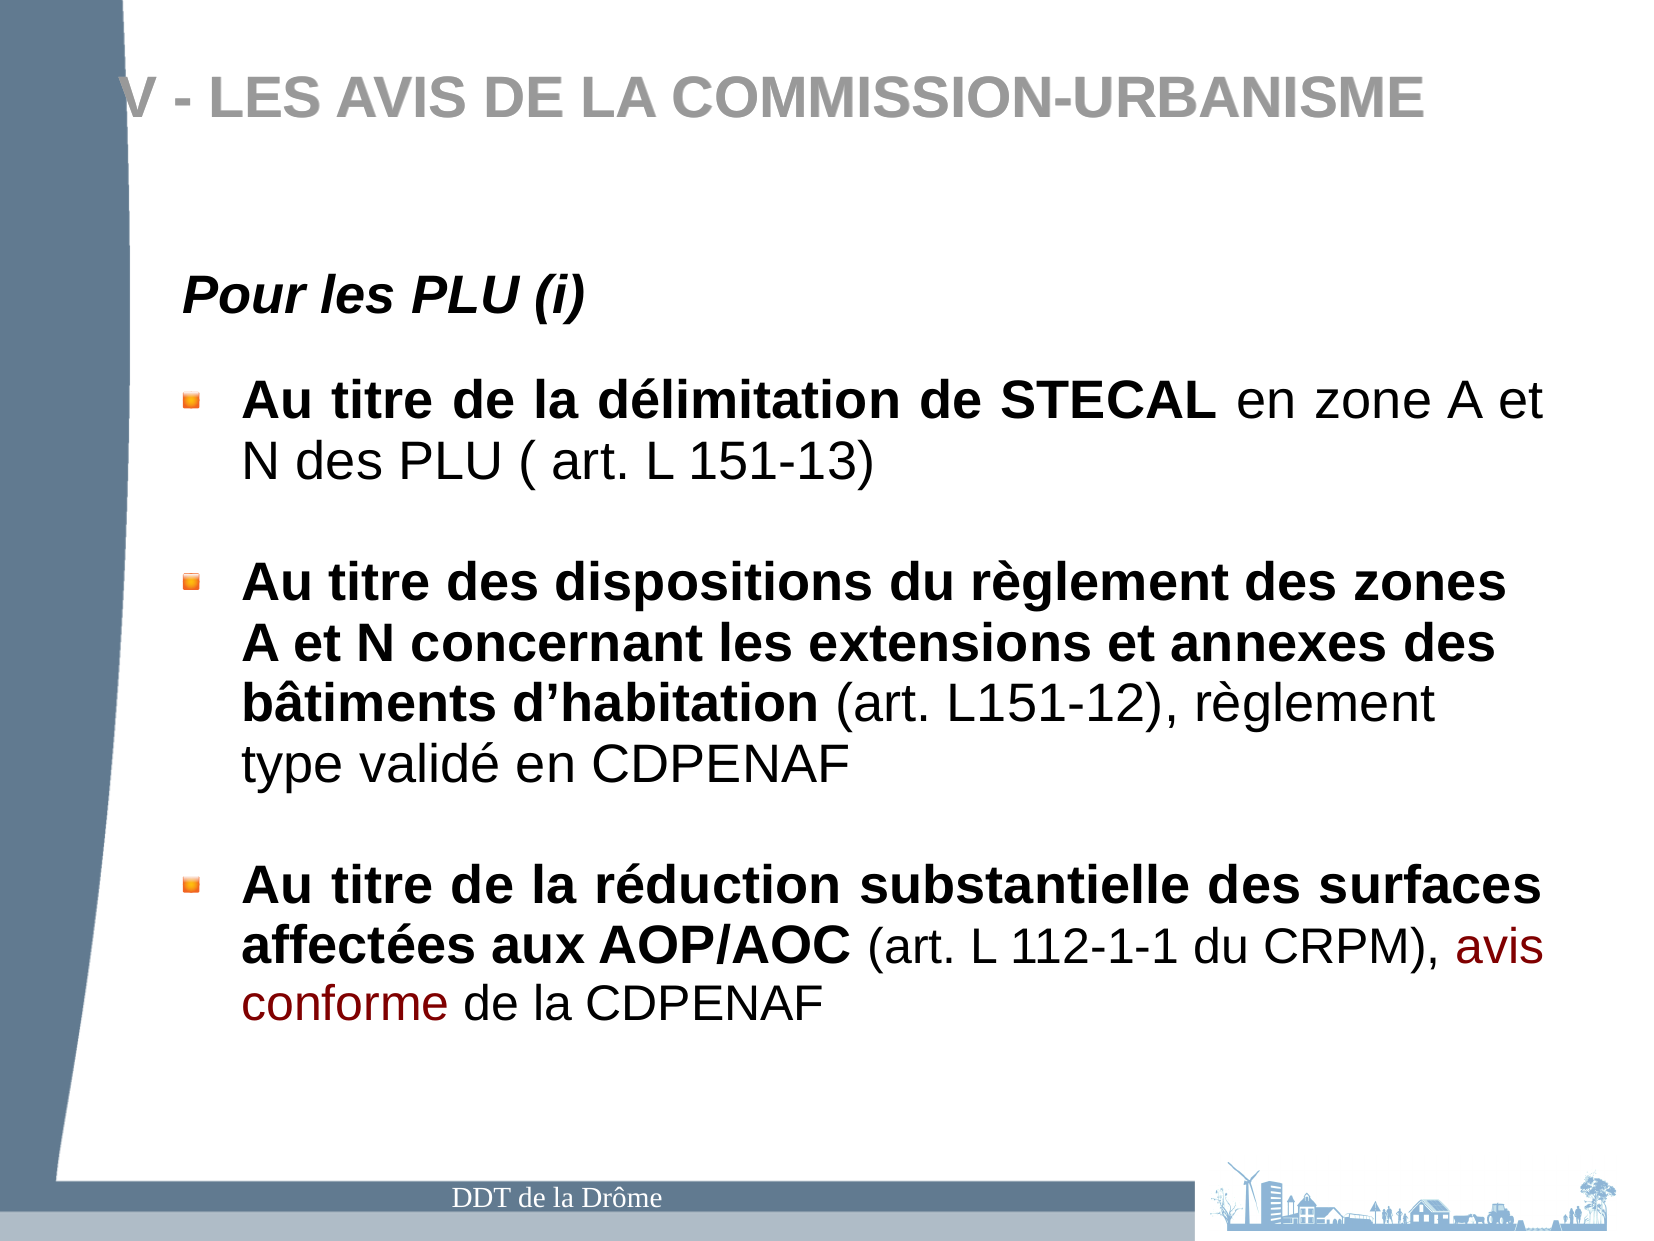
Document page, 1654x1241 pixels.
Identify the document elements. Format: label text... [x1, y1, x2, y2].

text_box V - LES AVIS DE LA COMMISSION-URBANISME [118, 0, 1619, 164]
text_box Pour les PLU (i) Au titre de la délimitation de STECAL en zone A et N des PLU ( art. L 151-13) Au titre des dispositions du règlement des zones A et N concernant les extensions et annexes des bâtiments d’habitation (art. L151-12), règlement type validé en CDPENAF Au titre de la réduction substantielle des surfaces affectées aux AOP/AOC (art. L 112-1-1 du CRPM), avis conforme de la CDPENAF [167, 292, 1560, 1063]
